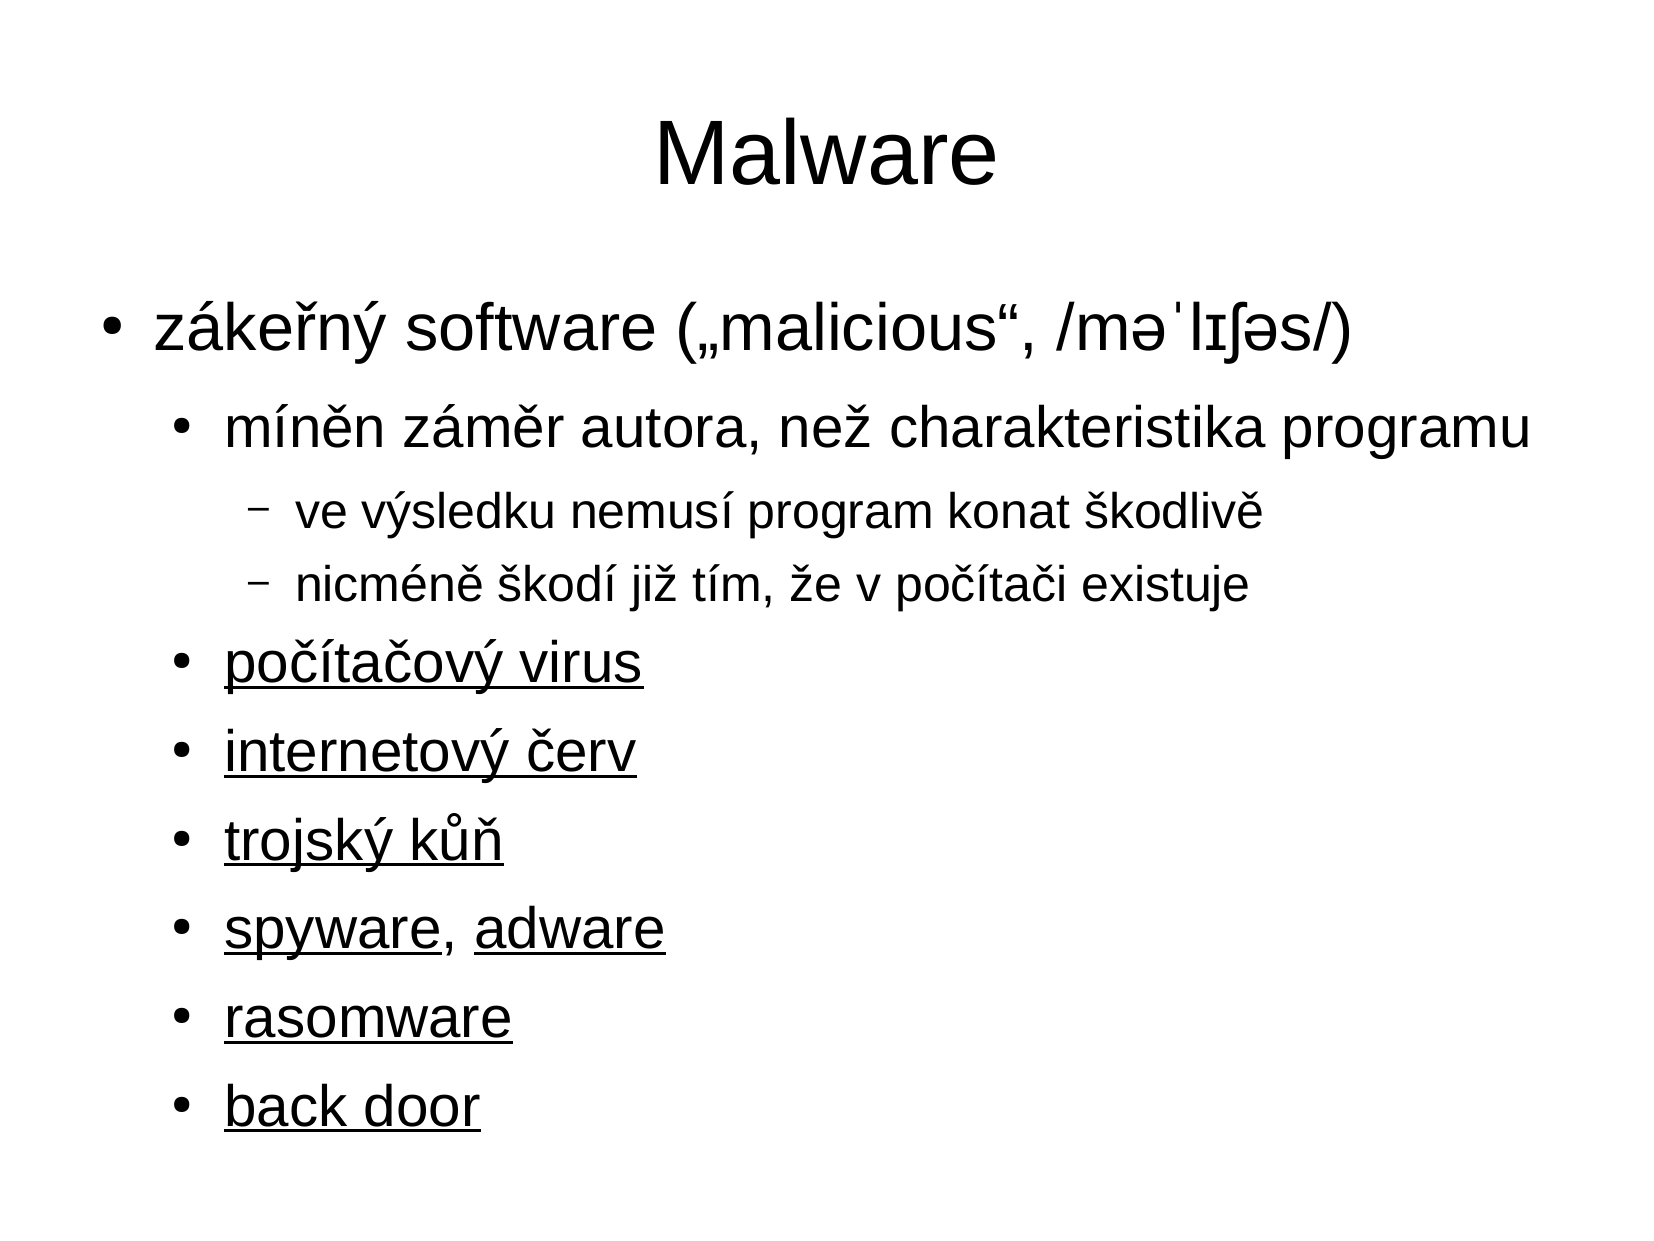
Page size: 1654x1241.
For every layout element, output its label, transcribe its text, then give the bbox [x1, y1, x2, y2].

title Malware [82, 49, 1571, 257]
list zákeřný software („malicious“, /məˈlɪʃəs/) míněn záměr autora, než charakteristika programu ve výsledku nemusí program konat škodlivě nicméně škodí již tím, že v počítači existuje počítačový virus internetový červ trojský kůň spyware, adware rasomware back door [82, 290, 1571, 1139]
